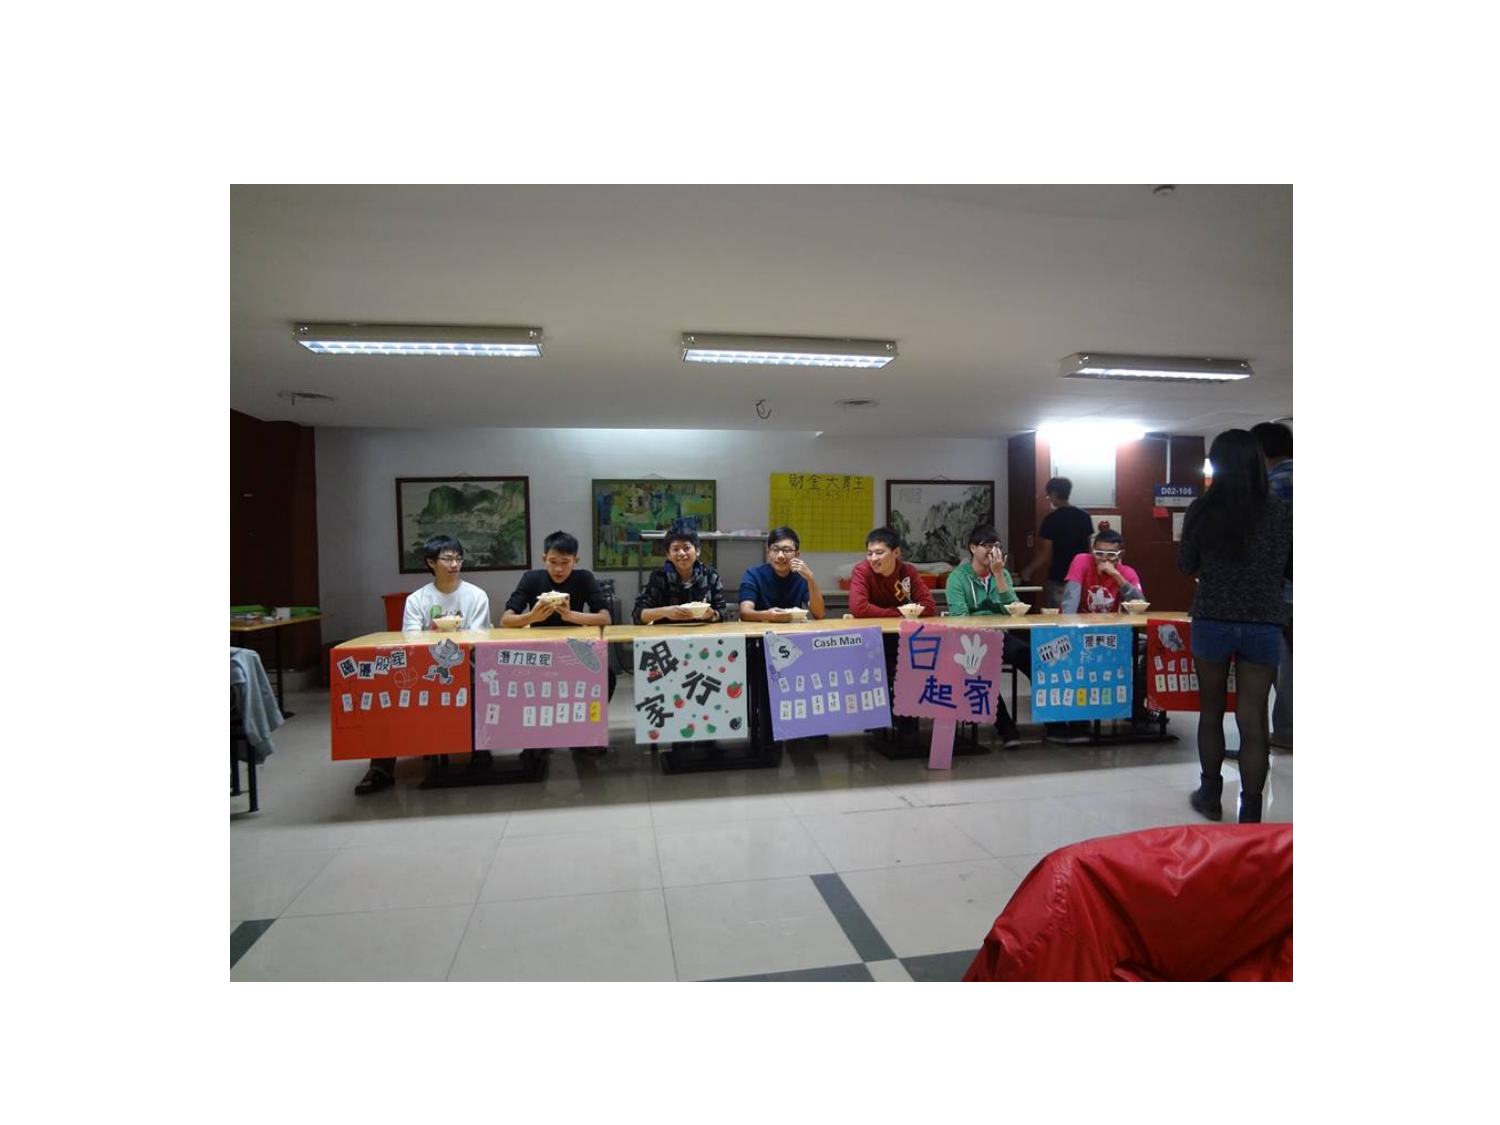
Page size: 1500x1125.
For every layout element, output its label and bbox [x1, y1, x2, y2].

picture [230, 184, 1293, 982]
